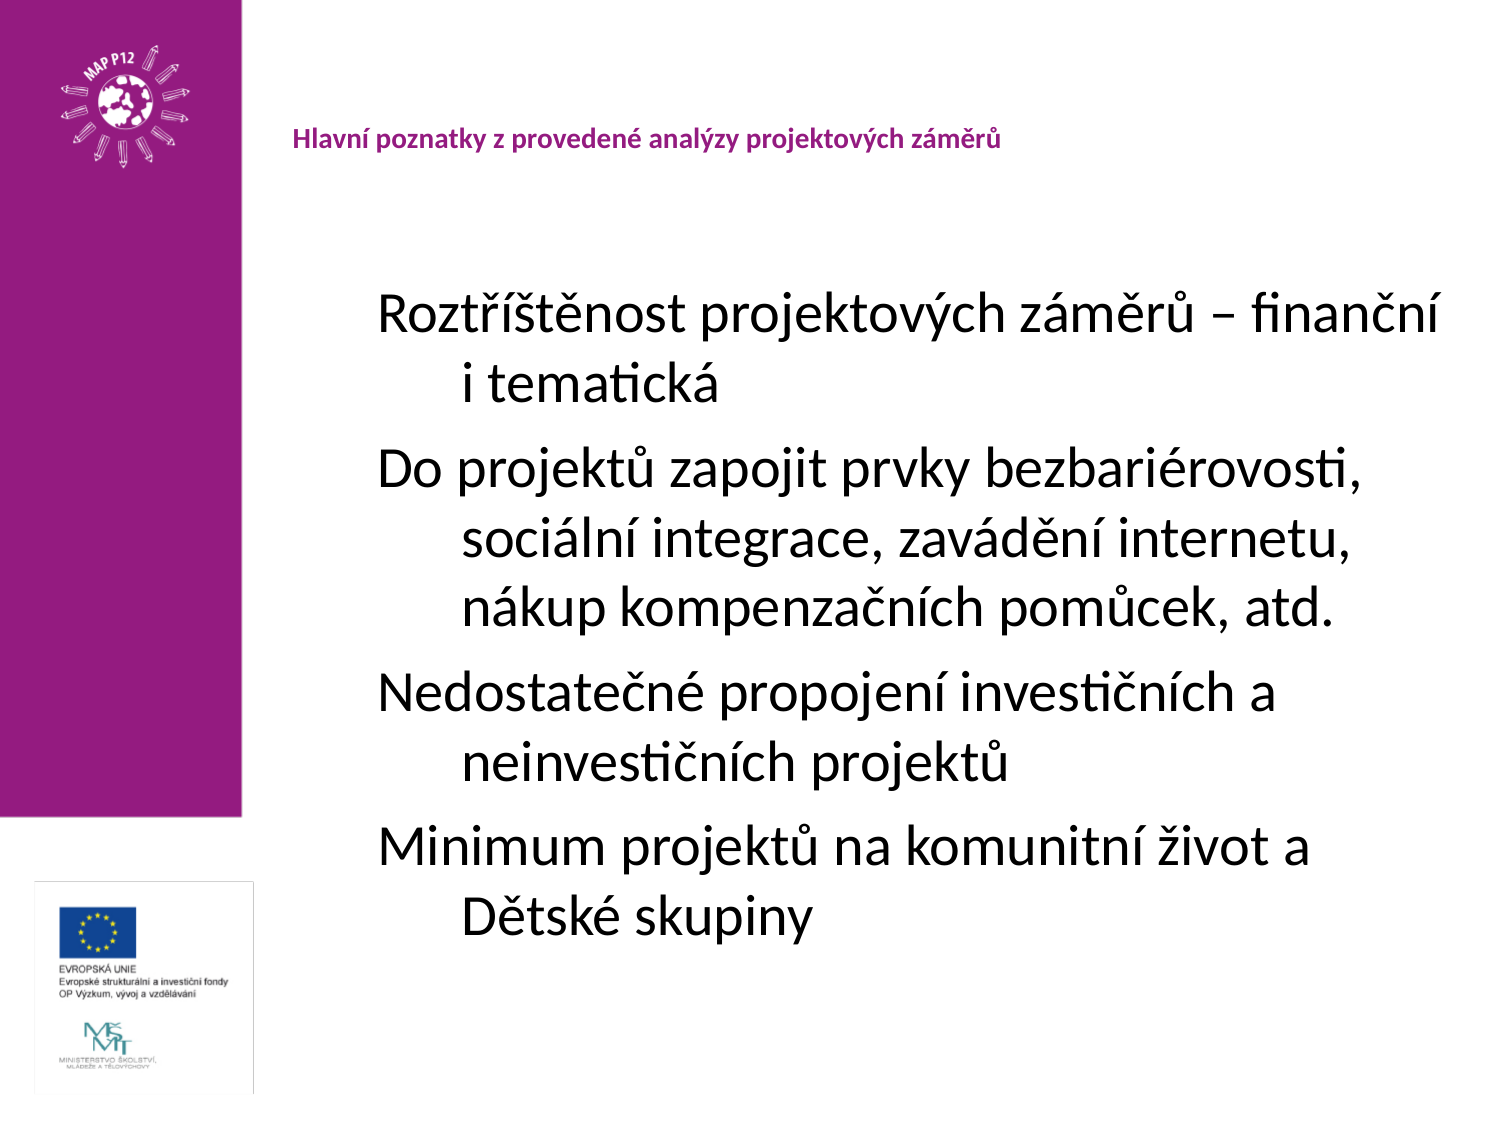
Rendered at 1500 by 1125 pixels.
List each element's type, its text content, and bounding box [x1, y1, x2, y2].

list Roztříštěnost projektových záměrů – finanční i tematická Do projektů zapojit prvky bezbariérovosti, sociální integrace, zavádění internetu, nákup kompenzačních pomůcek, atd. Nedostatečné propojení investičních a neinvestičních projektů Minimum projektů na komunitní život a Dětské skupiny [277, 267, 1459, 1035]
title Hlavní poznatky z provedené analýzy projektových záměrů [277, 42, 1453, 231]
